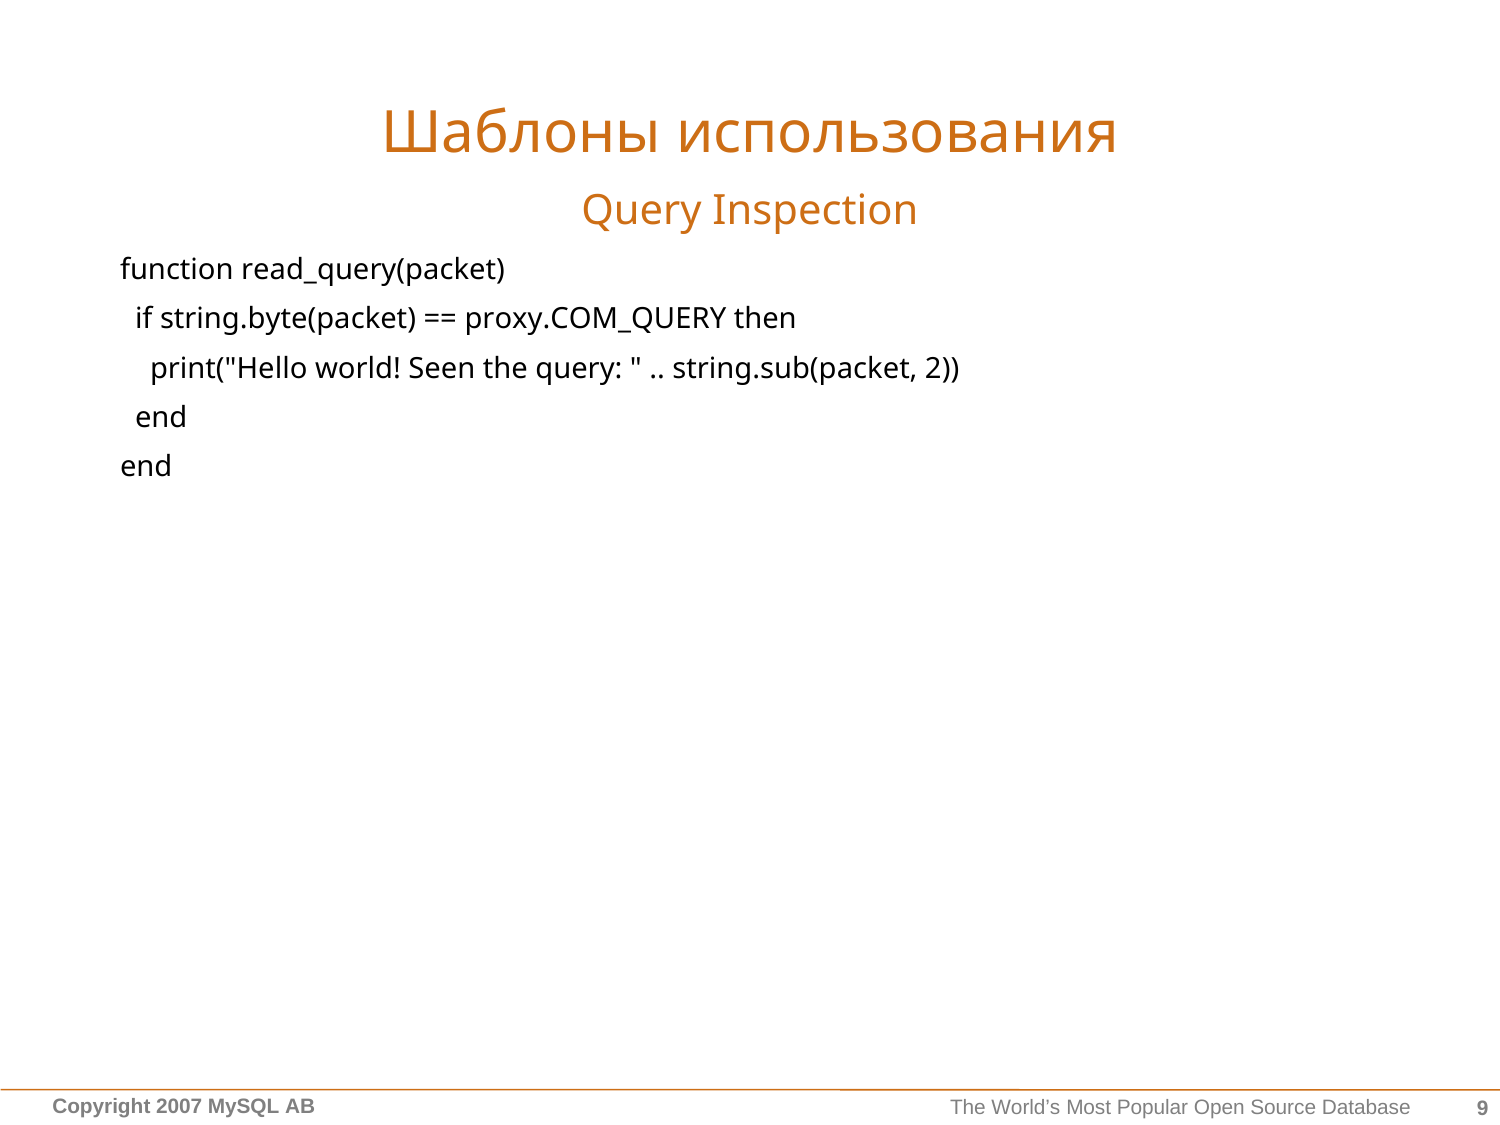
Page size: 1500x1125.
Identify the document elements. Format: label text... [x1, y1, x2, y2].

list function read_query(packet) if string.byte(packet) == proxy.COM_QUERY then print("Hello world! Seen the query: " .. string.sub(packet, 2)) end end [112, 249, 1388, 1098]
title Шаблоны использования Query Inspection [0, 80, 1500, 233]
